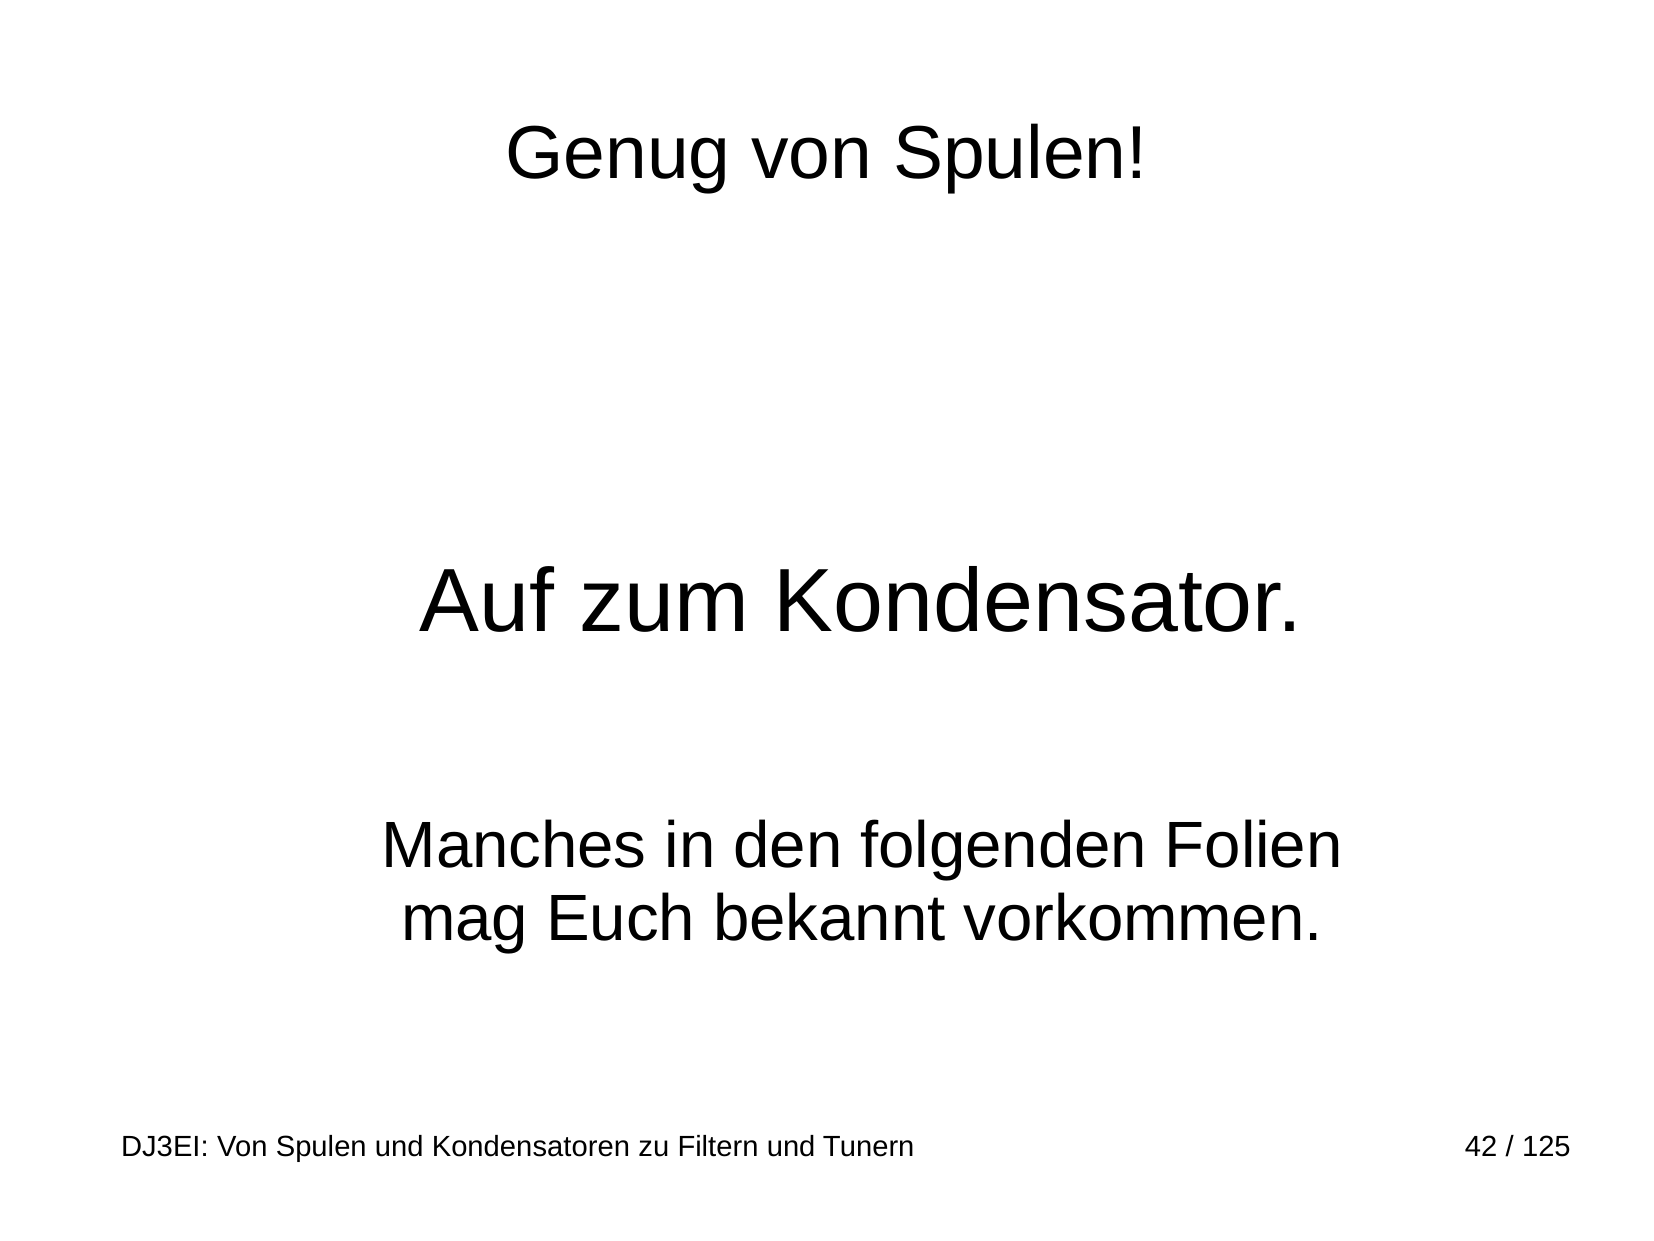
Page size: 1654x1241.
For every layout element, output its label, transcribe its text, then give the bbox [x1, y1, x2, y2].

list Auf zum Kondensator. Manches in den folgenden Folien mag Euch bekannt vorkommen. [248, 550, 1477, 957]
title Genug von Spulen! [82, 49, 1571, 257]
